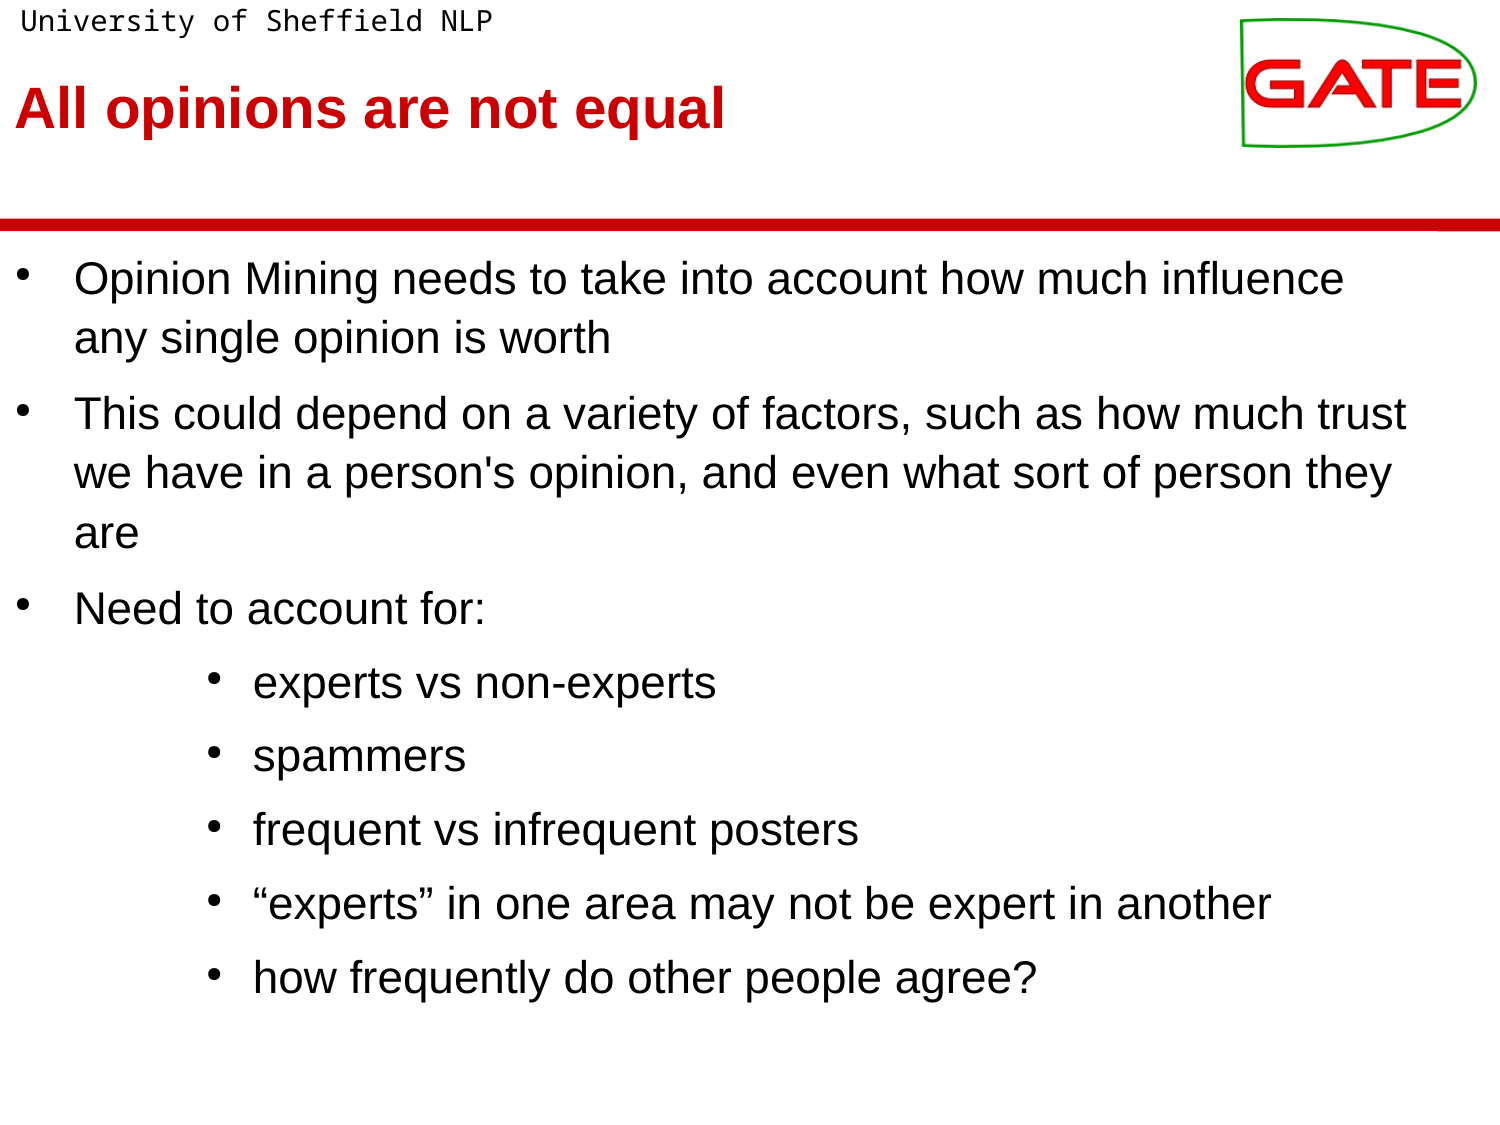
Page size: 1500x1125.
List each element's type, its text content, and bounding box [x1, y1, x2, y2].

picture [1240, 18, 1477, 148]
list Opinion Mining needs to take into account how much influence any single opinion is worth This could depend on a variety of factors, such as how much trust we have in a person's opinion, and even what sort of person they are Need to account for: experts vs non-experts spammers frequent vs infrequent posters “experts” in one area may not be expert in another how frequently do other people agree? [0, 236, 1447, 1087]
title All opinions are not equal [0, 4, 1239, 213]
